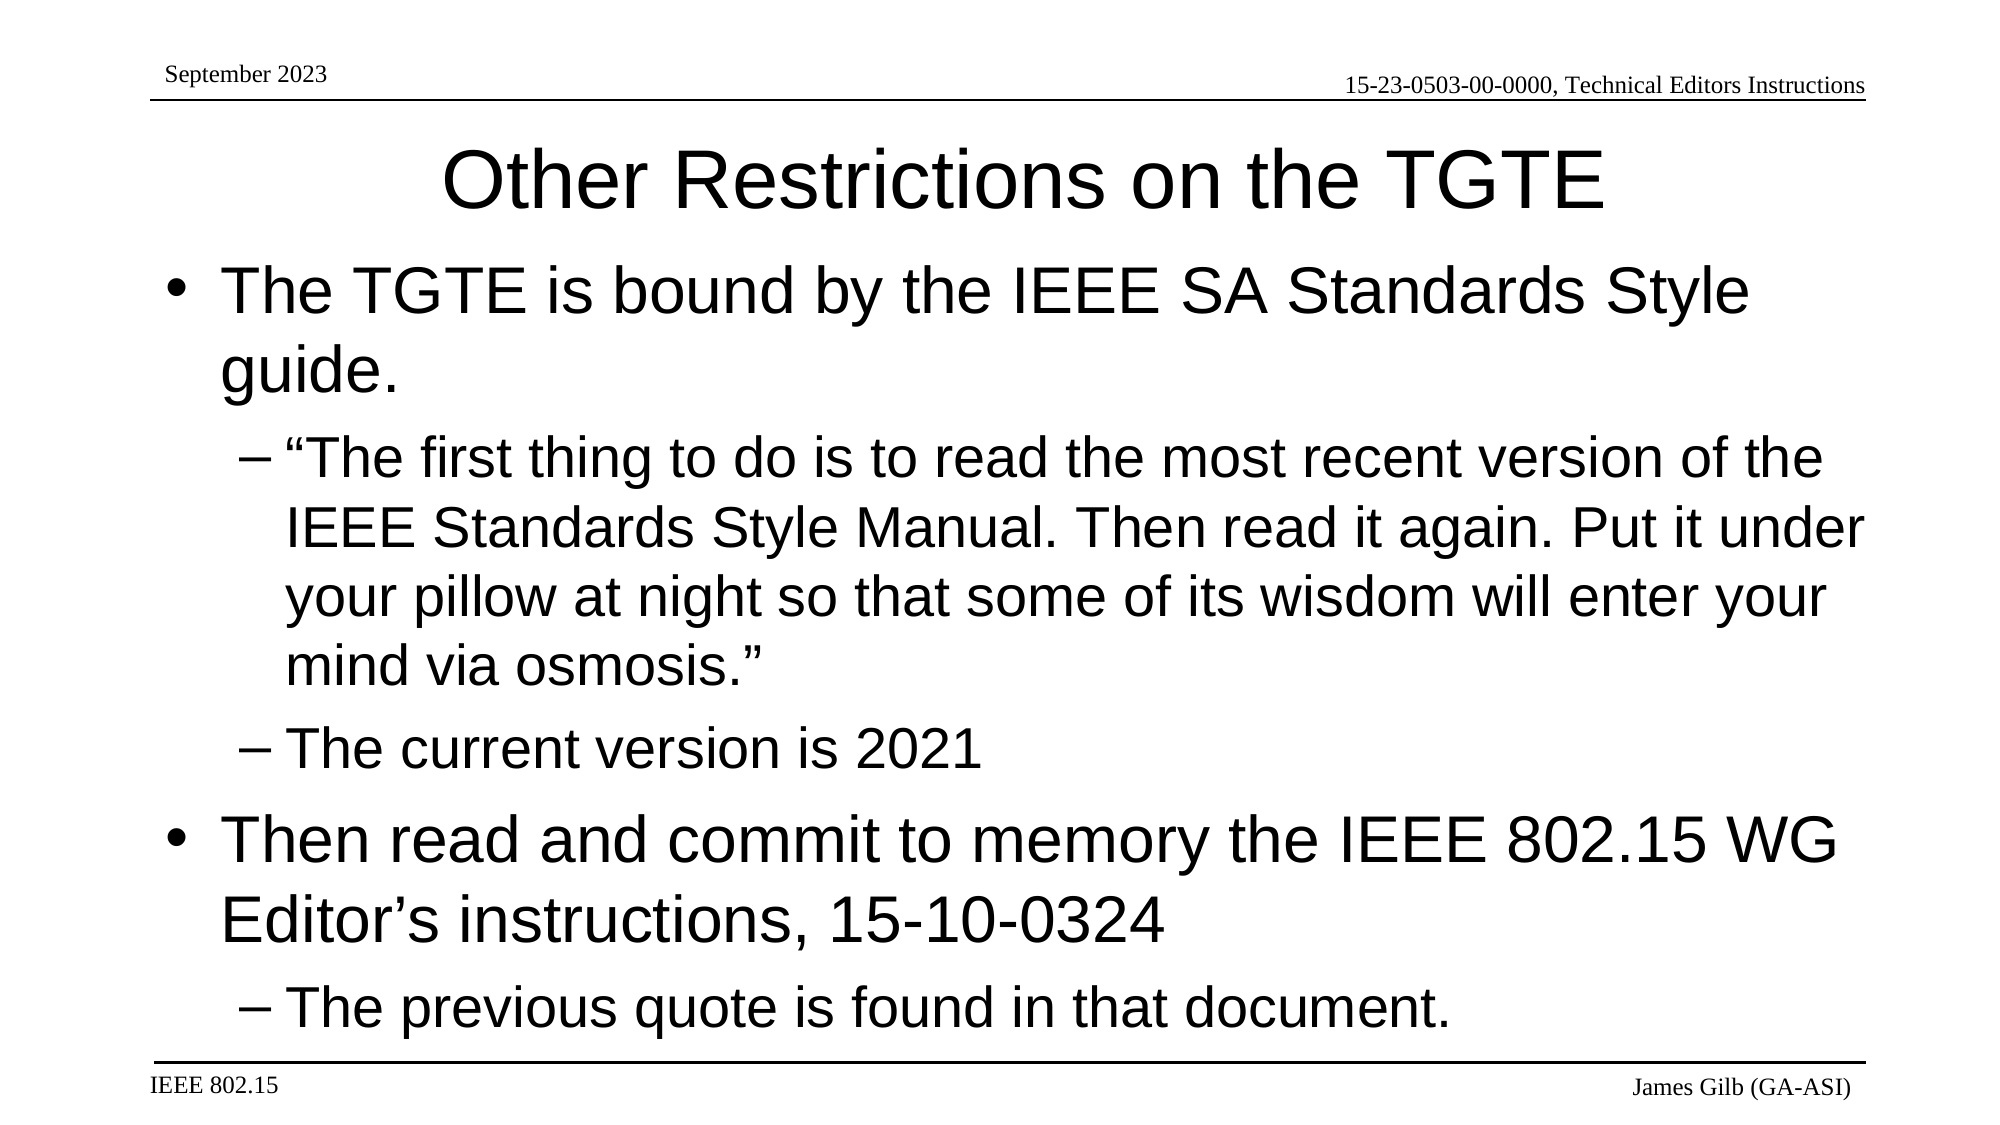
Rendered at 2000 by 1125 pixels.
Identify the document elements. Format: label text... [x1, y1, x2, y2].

list The TGTE is bound by the IEEE SA Standards Style guide. “The first thing to do is to read the most recent version of the IEEE Standards Style Manual. Then read it again. Put it under your pillow at night so that some of its wisdom will enter your mind via osmosis.” The current version is 2021 Then read and commit to memory the IEEE 802.15 WG Editor’s instructions, 15-10-0324 The previous quote is found in that document. [150, 239, 1900, 1051]
title Other Restrictions on the TGTE [149, 112, 1900, 238]
